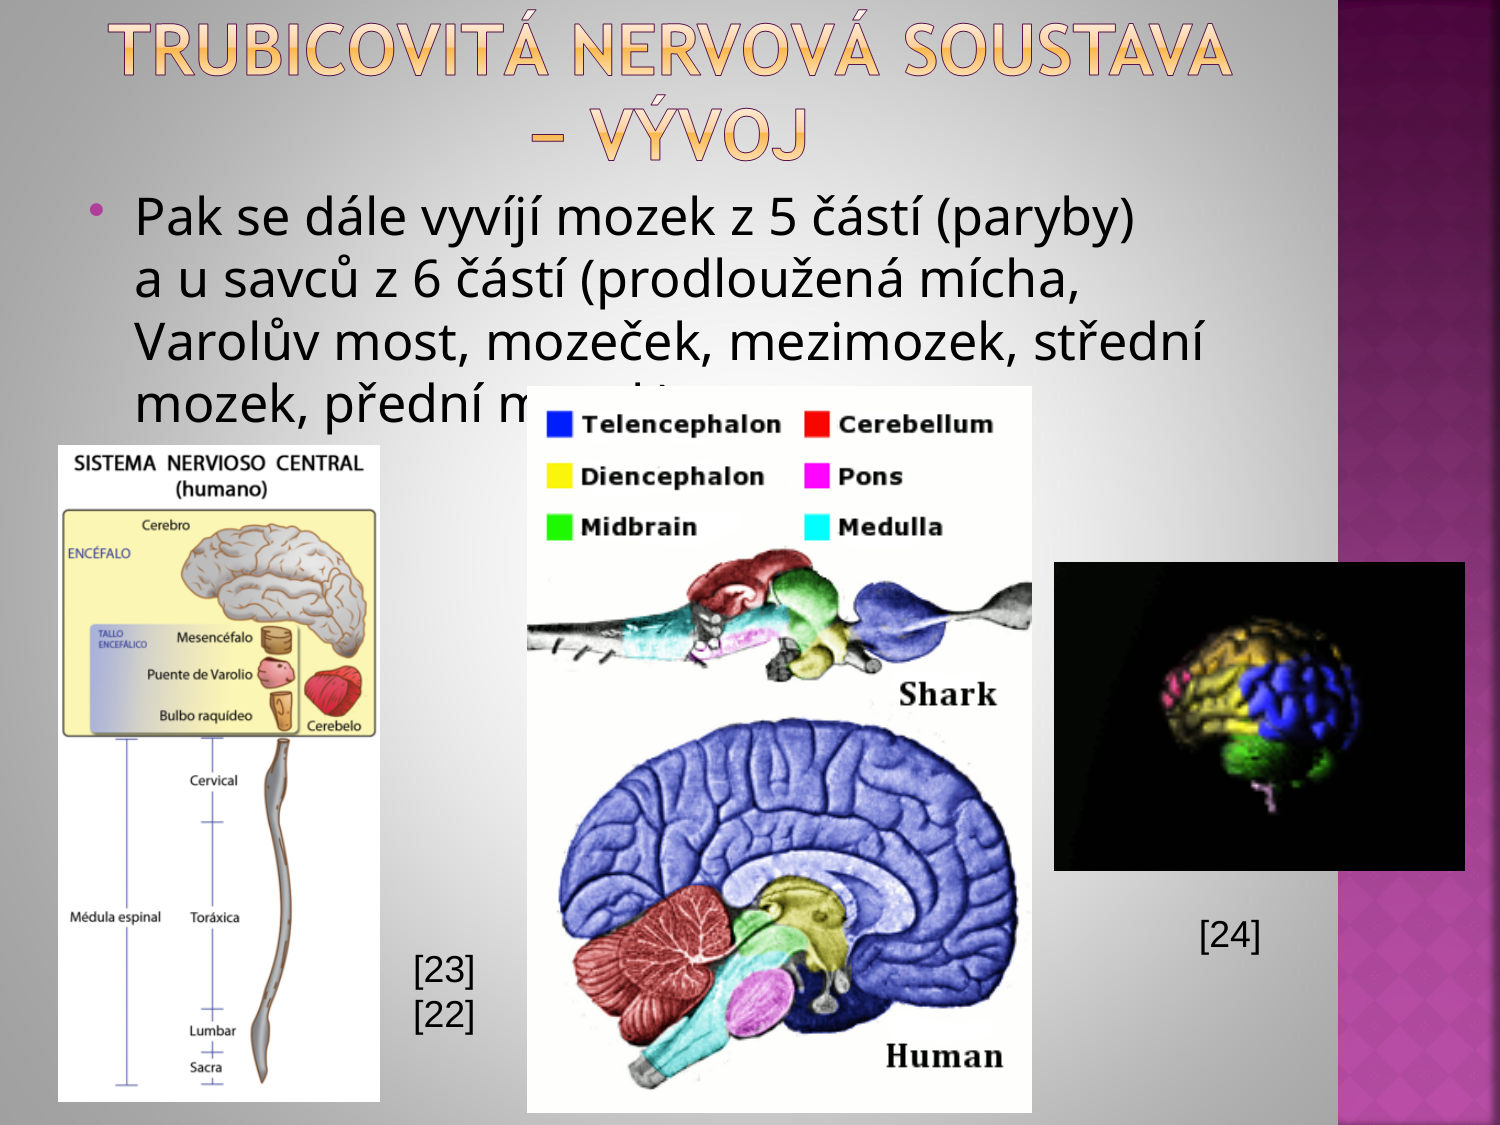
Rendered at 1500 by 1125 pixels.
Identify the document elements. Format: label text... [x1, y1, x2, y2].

text_box [65, 0, 1293, 218]
text_box [23] [22] [398, 937, 739, 1088]
list Pak se dále vyvíjí mozek z 5 částí (paryby) a u savců z 6 částí (prodloužená mícha, Varolův most, mozeček, mezimozek, střední mozek, přední mozek). [75, 175, 1263, 1060]
picture [0, 0, 1500, 1125]
text_box [24] [1184, 902, 1277, 963]
